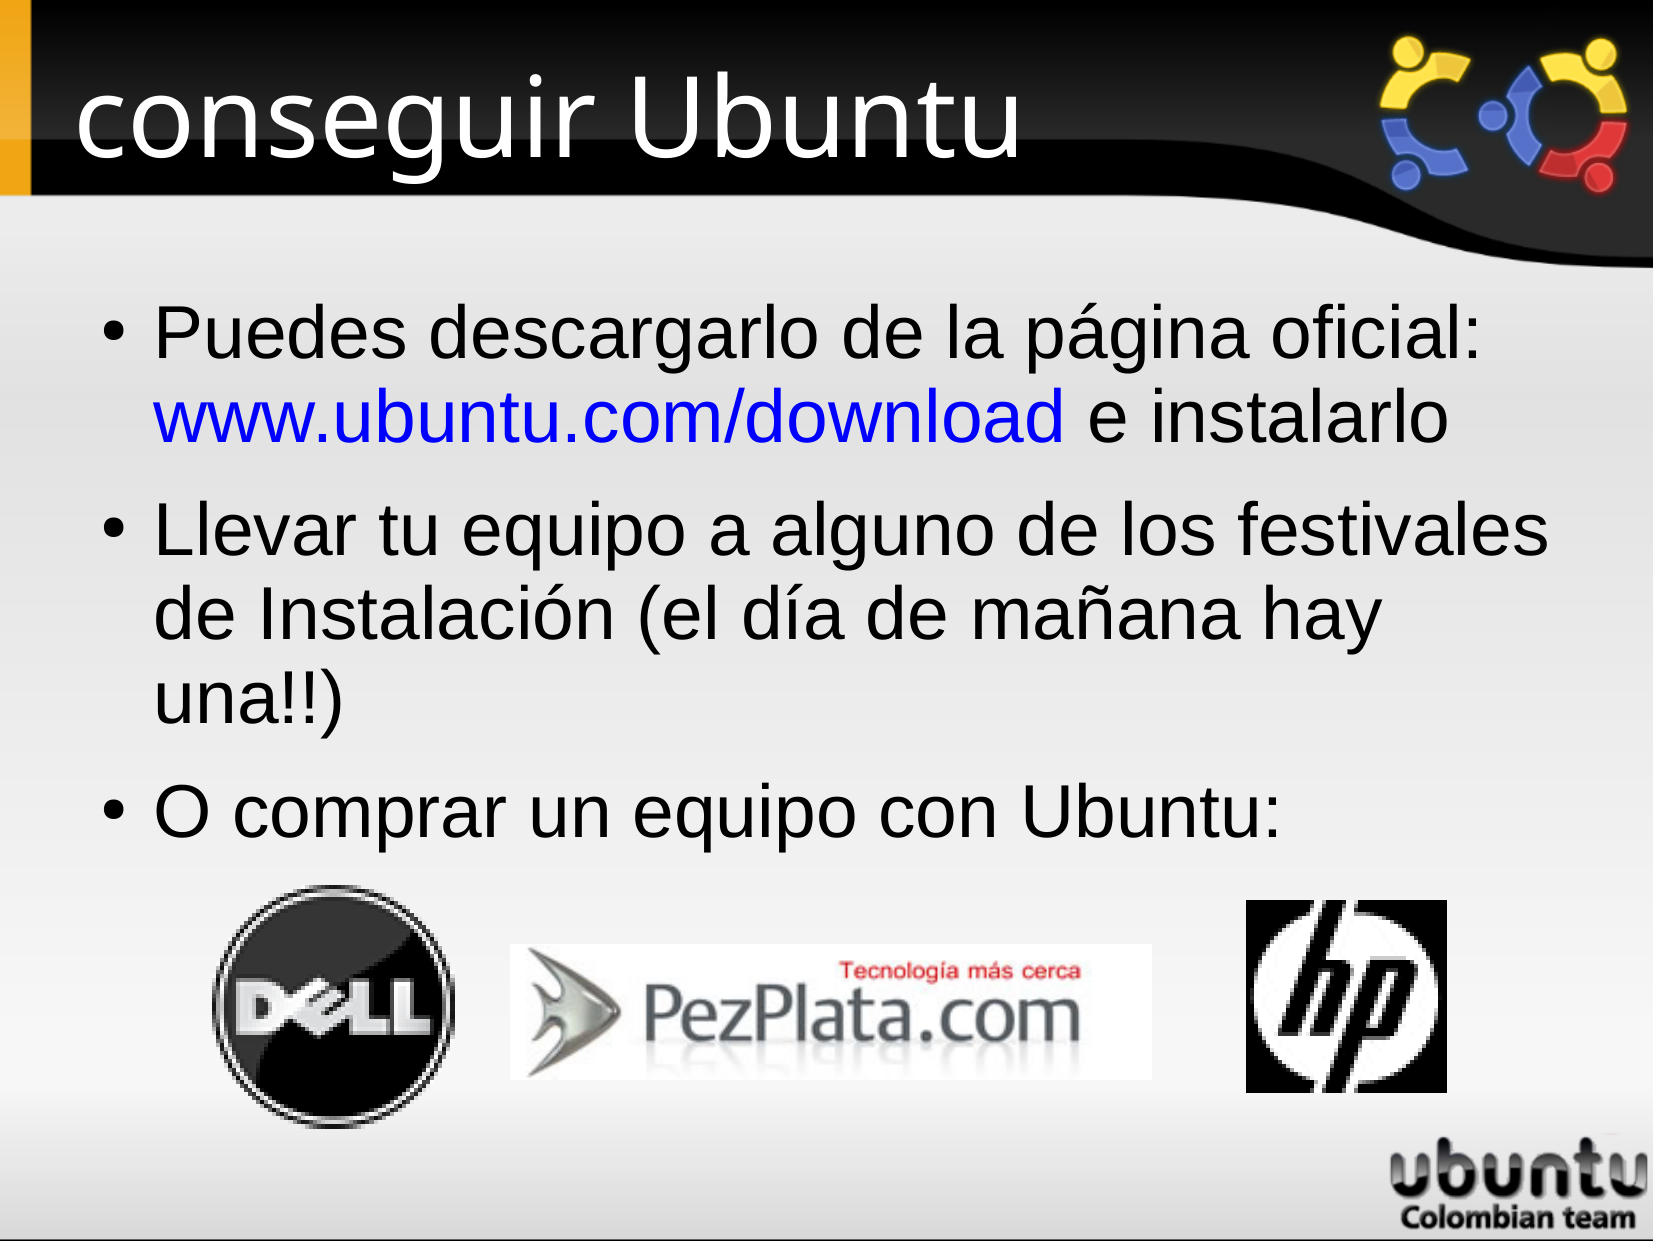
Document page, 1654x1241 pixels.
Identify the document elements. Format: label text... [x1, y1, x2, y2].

text_box conseguir Ubuntu [59, 29, 1447, 178]
list Puedes descargarlo de la página oficial: www.ubuntu.com/download e instalarlo Llevar tu equipo a alguno de los festivales de Instalación (el día de mañana hay una!!) O comprar un equipo con Ubuntu: [82, 290, 1571, 1109]
picture [0, 0, 1653, 1241]
